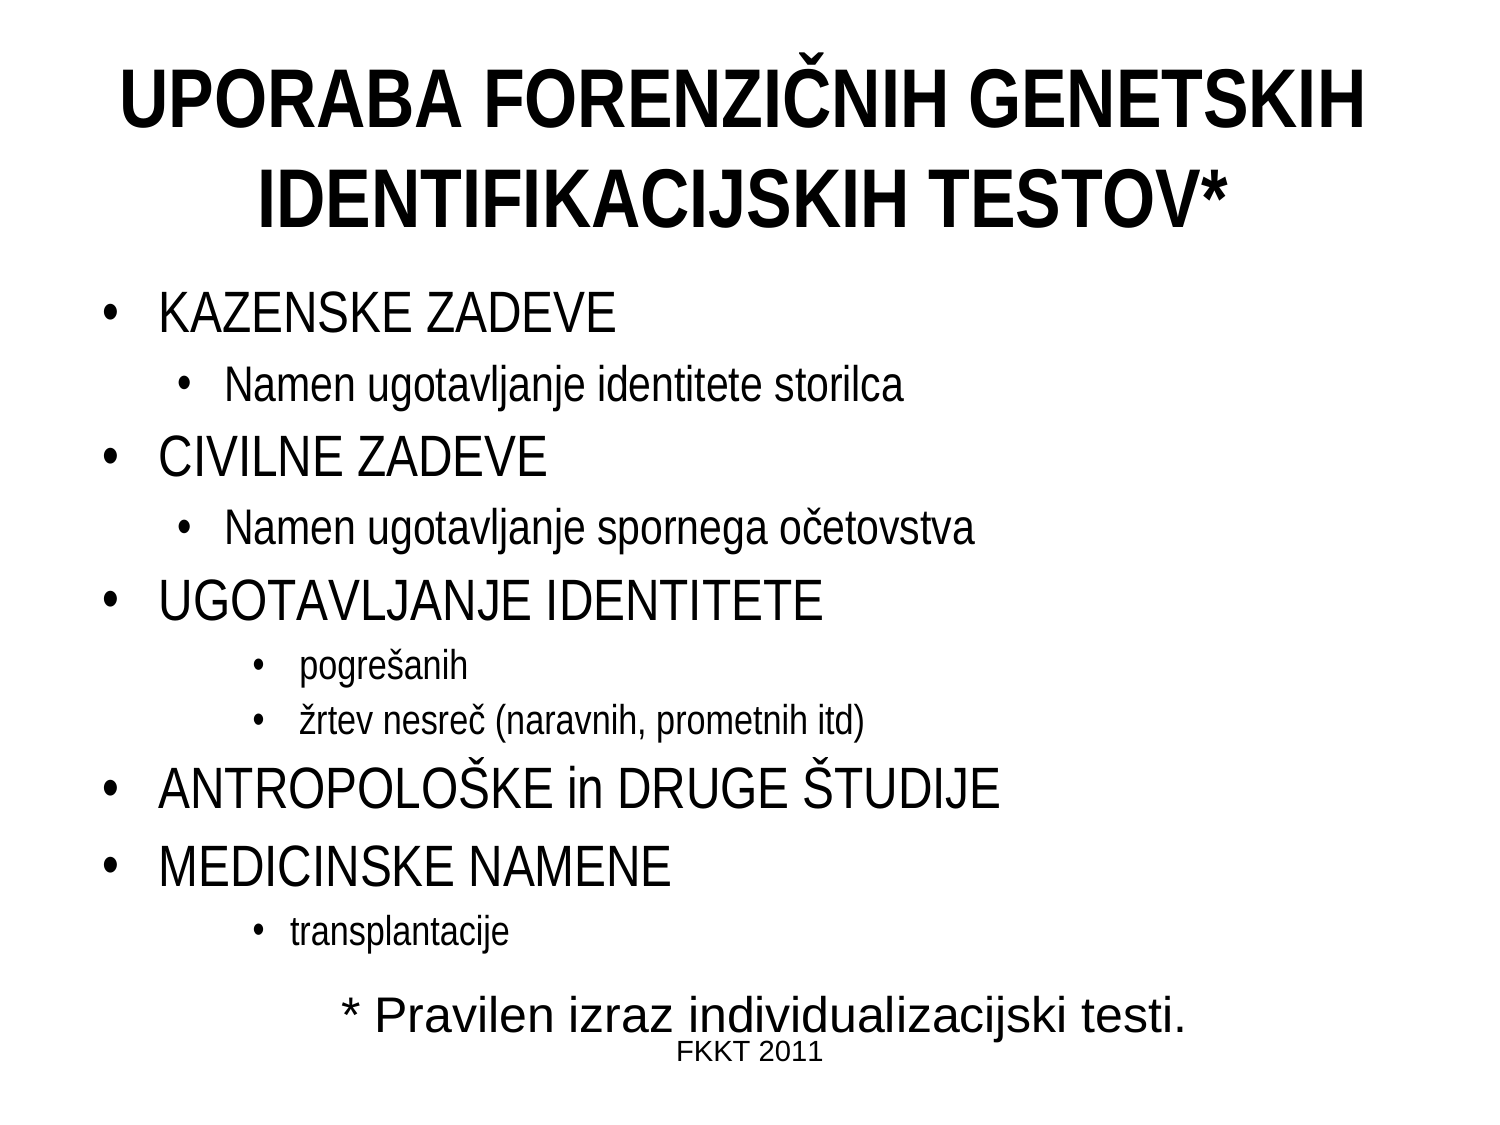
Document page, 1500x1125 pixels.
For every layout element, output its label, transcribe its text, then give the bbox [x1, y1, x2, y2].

text_box FKKT 2011 [512, 1051, 988, 1103]
text_box * Pravilen izraz individualizacijski testi. [326, 974, 1203, 1051]
list KAZENSKE ZADEVE Namen ugotavljanje identitete storilca CIVILNE ZADEVE Namen ugotavljanje spornega očetovstva UGOTAVLJANJE IDENTITETE pogrešanih žrtev nesreč (naravnih, prometnih itd) ANTROPOLOŠKE in DRUGE ŠTUDIJE MEDICINSKE NAMENE transplantacije [87, 275, 1430, 1013]
title UPORABA FORENZIČNIH GENETSKIH IDENTIFIKACIJSKIH TESTOV* [74, 36, 1412, 252]
